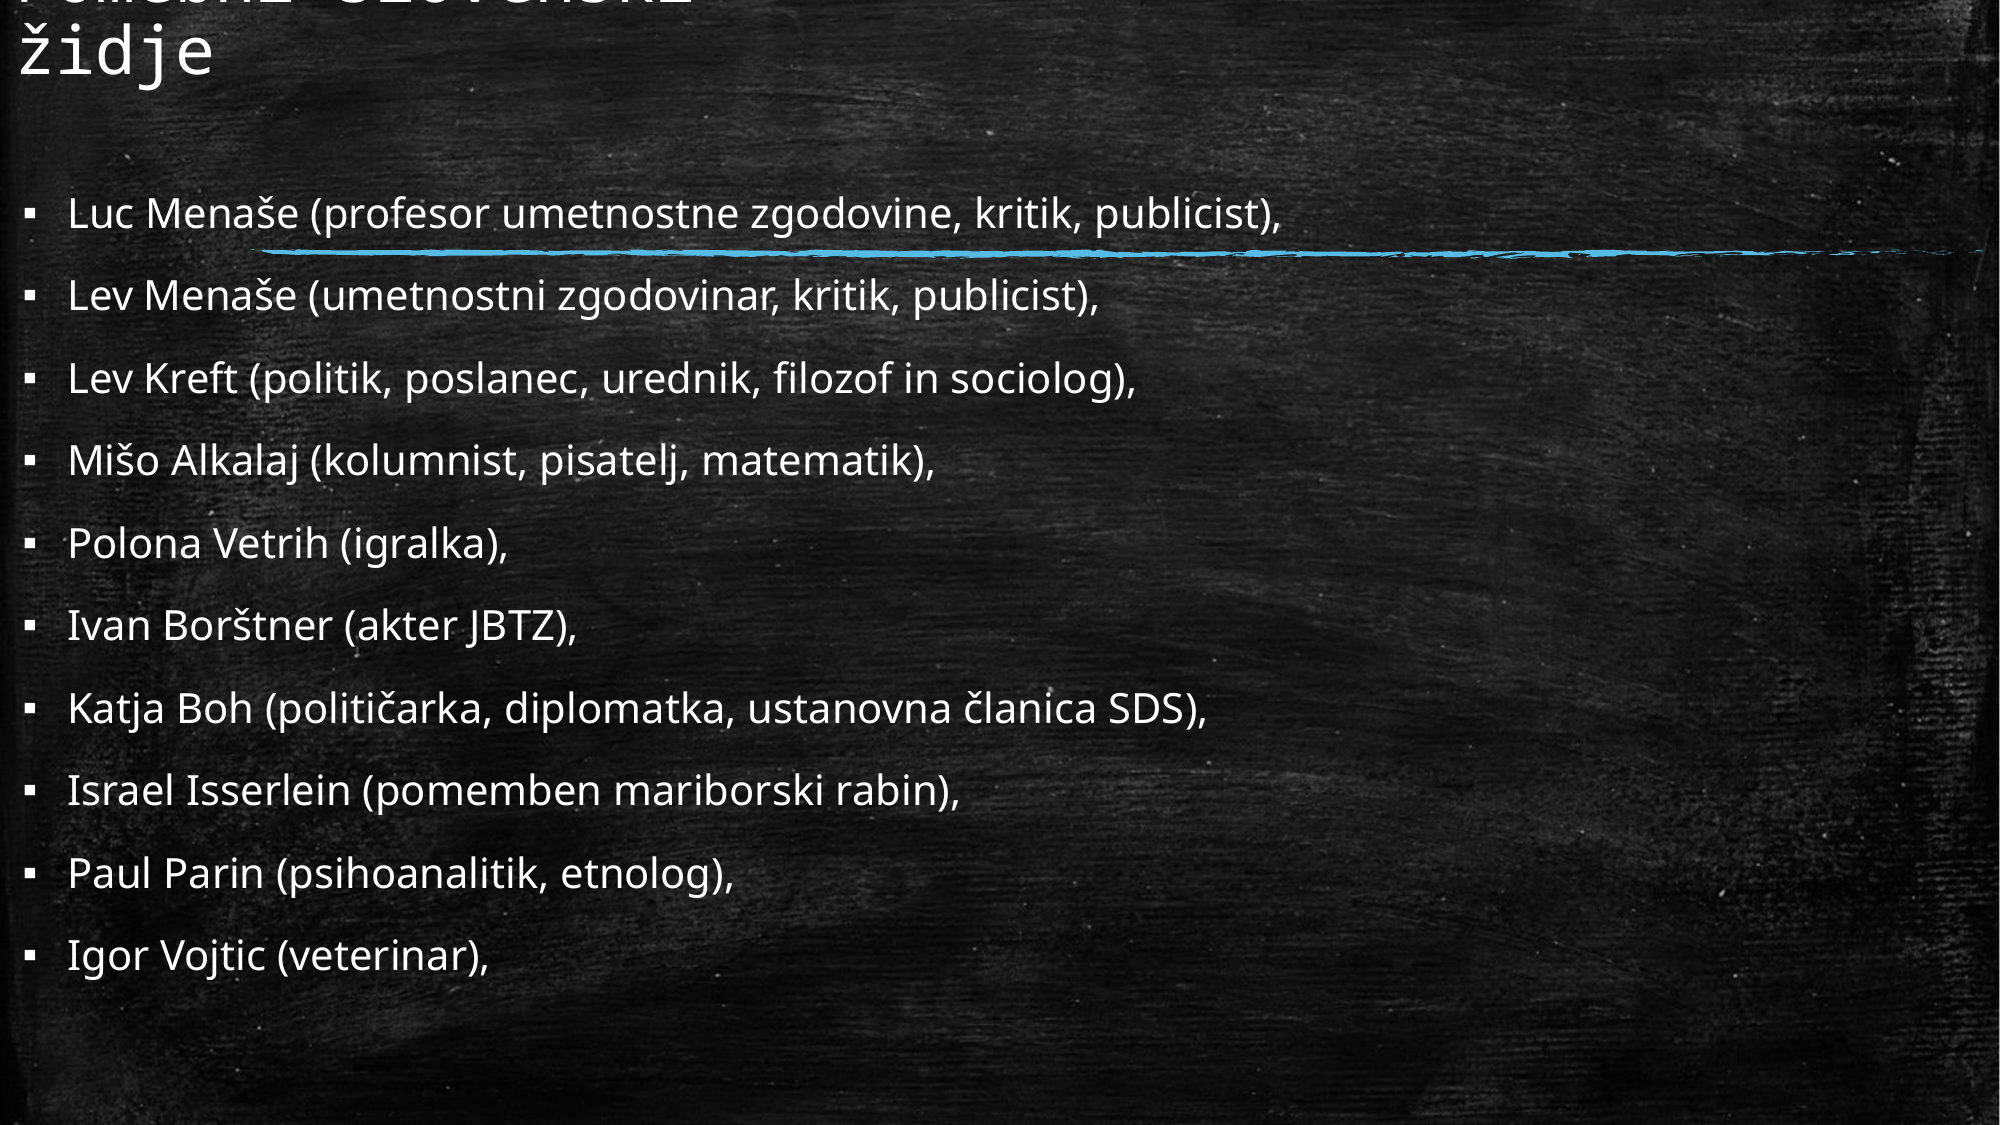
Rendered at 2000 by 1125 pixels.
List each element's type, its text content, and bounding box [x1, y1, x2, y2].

picture [0, 0, 2000, 1125]
list Luc Menaše (profesor umetnostne zgodovine, kritik, publicist), Lev Menaše (umetnostni zgodovinar, kritik, publicist), Lev Kreft (politik, poslanec, urednik, filozof in sociolog), Mišo Alkalaj (kolumnist, pisatelj, matematik), Polona Vetrih (igralka), Ivan Borštner (akter JBTZ), Katja Boh (političarka, diplomatka, ustanovna članica SDS), Israel Isserlein (pomemben mariborski rabin), Paul Parin (psihoanalitik, etnolog), Igor Vojtic (veterinar), [7, 184, 1992, 1106]
title Pomebni slovenski židje [0, 1, 892, 97]
